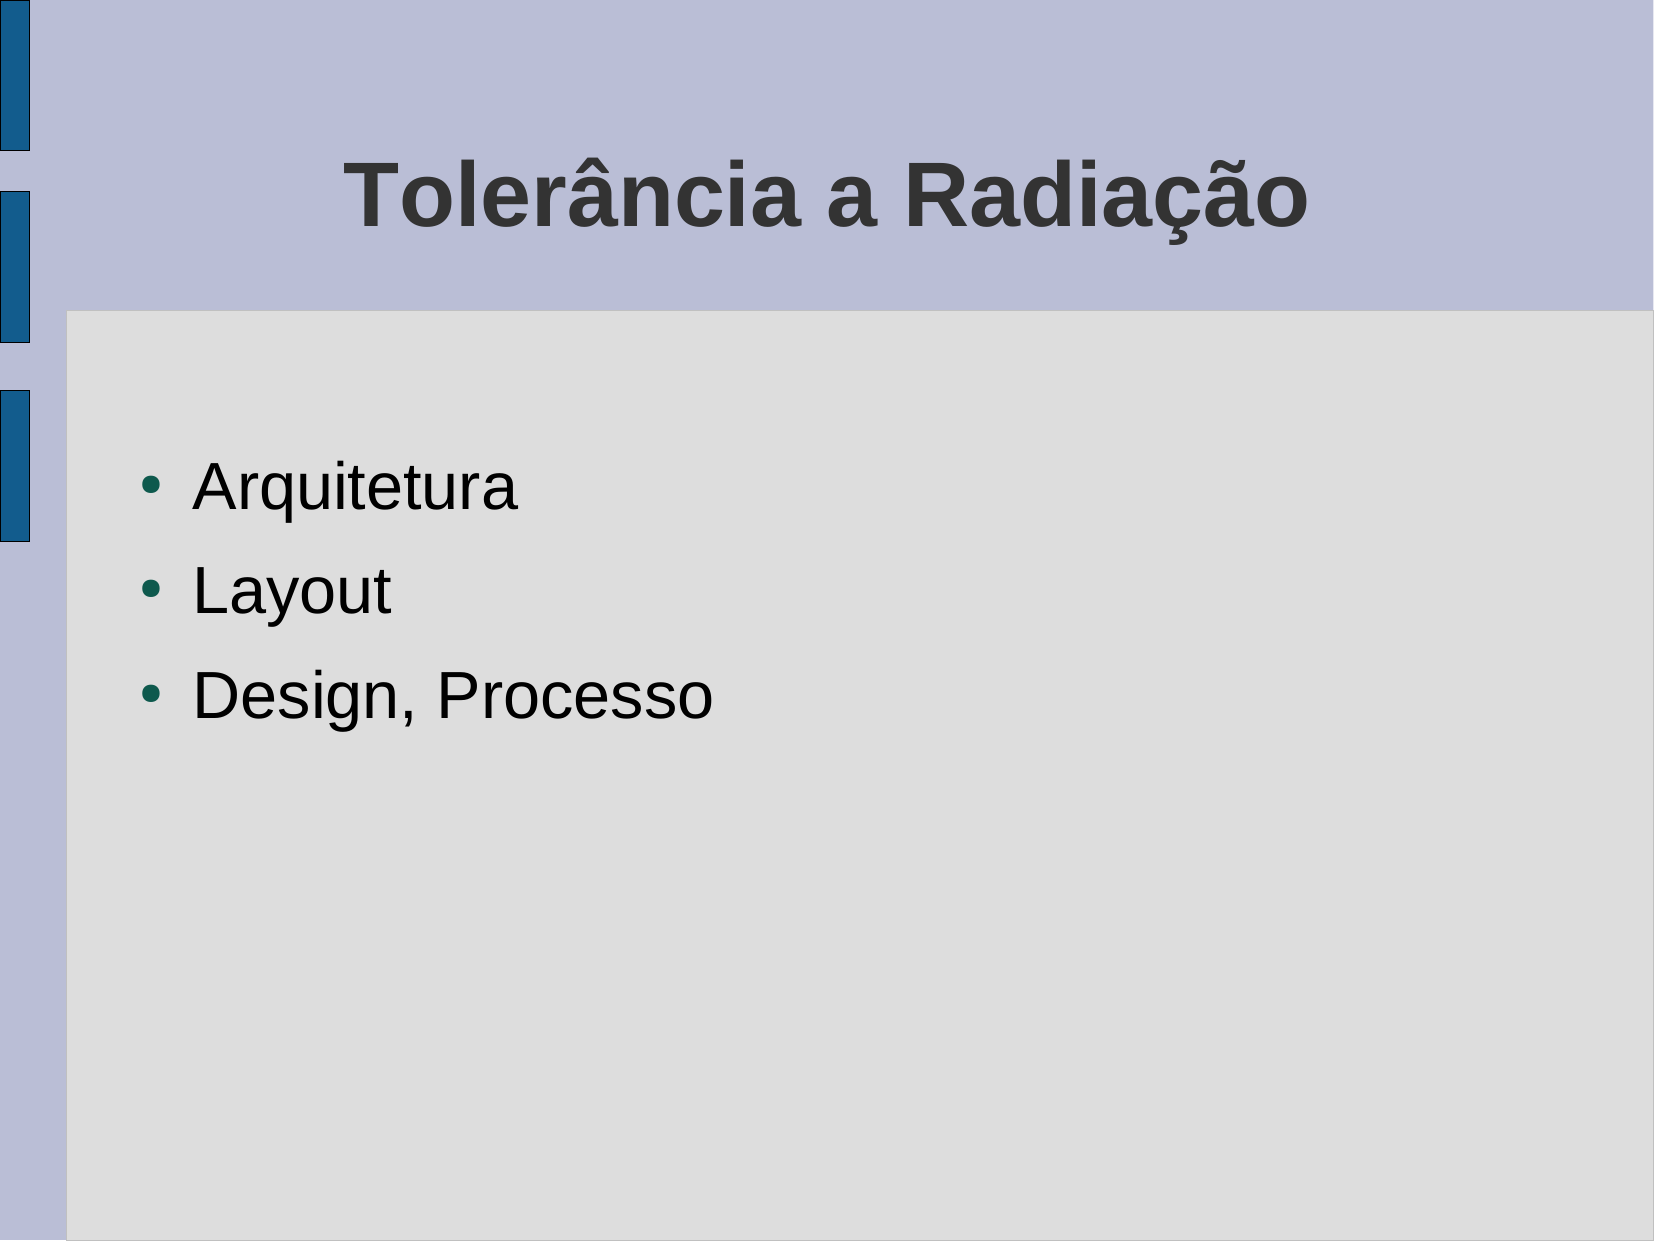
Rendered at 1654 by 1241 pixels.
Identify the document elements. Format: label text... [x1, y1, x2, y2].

list Arquitetura Layout Design, Processo [121, 344, 1534, 1127]
title Tolerância a Radiação [121, 91, 1534, 299]
